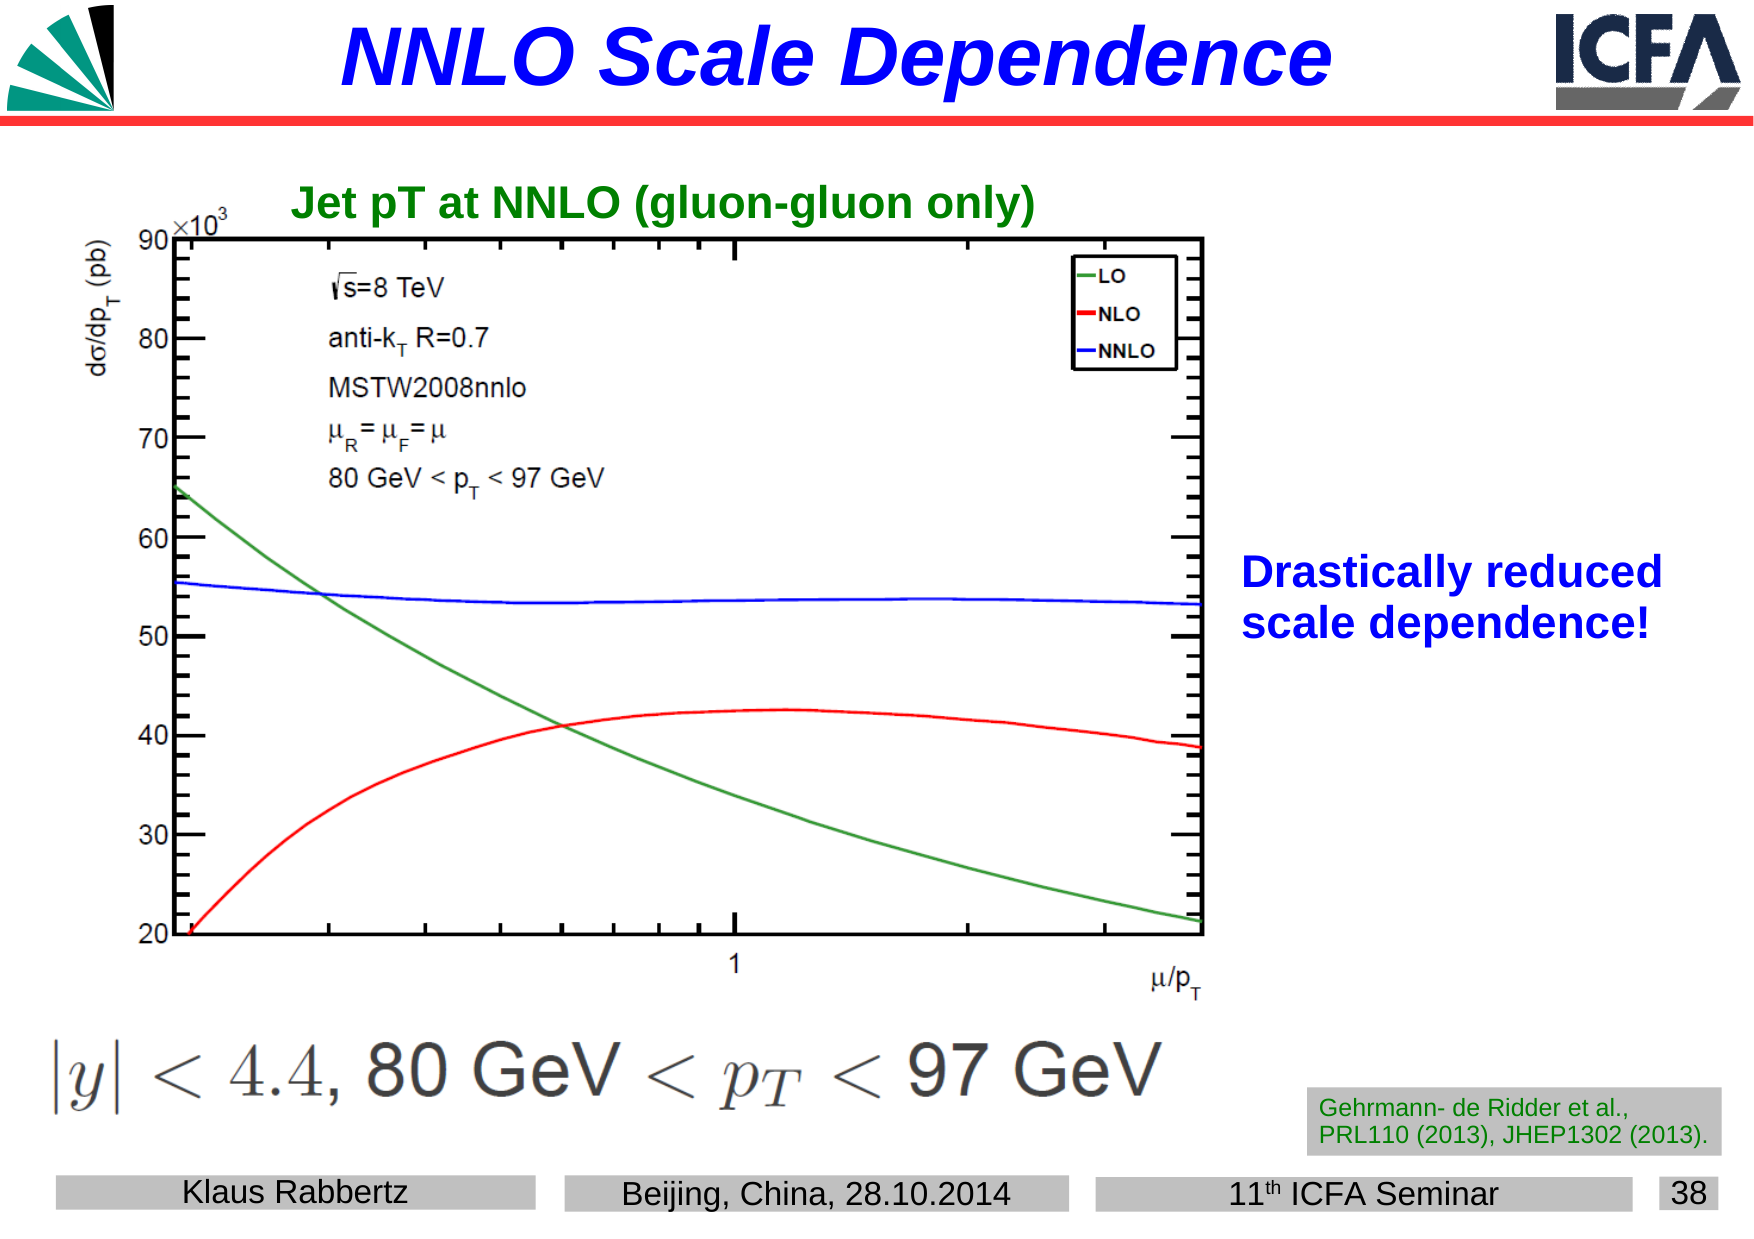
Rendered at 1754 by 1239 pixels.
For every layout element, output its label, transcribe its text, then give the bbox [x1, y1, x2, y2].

text_box Jet pT at NNLO (gluon-gluon only) [278, 171, 1048, 235]
text_box Gehrmann- de Ridder et al., PRL110 (2013), JHEP1302 (2013). [1307, 1087, 1720, 1156]
title NNLO Scale Dependence [129, 0, 1545, 114]
picture [29, 201, 1220, 1129]
picture [7, 5, 114, 112]
text_box Drastically reduced scale dependence! [1229, 540, 1676, 655]
picture [1556, 14, 1741, 110]
